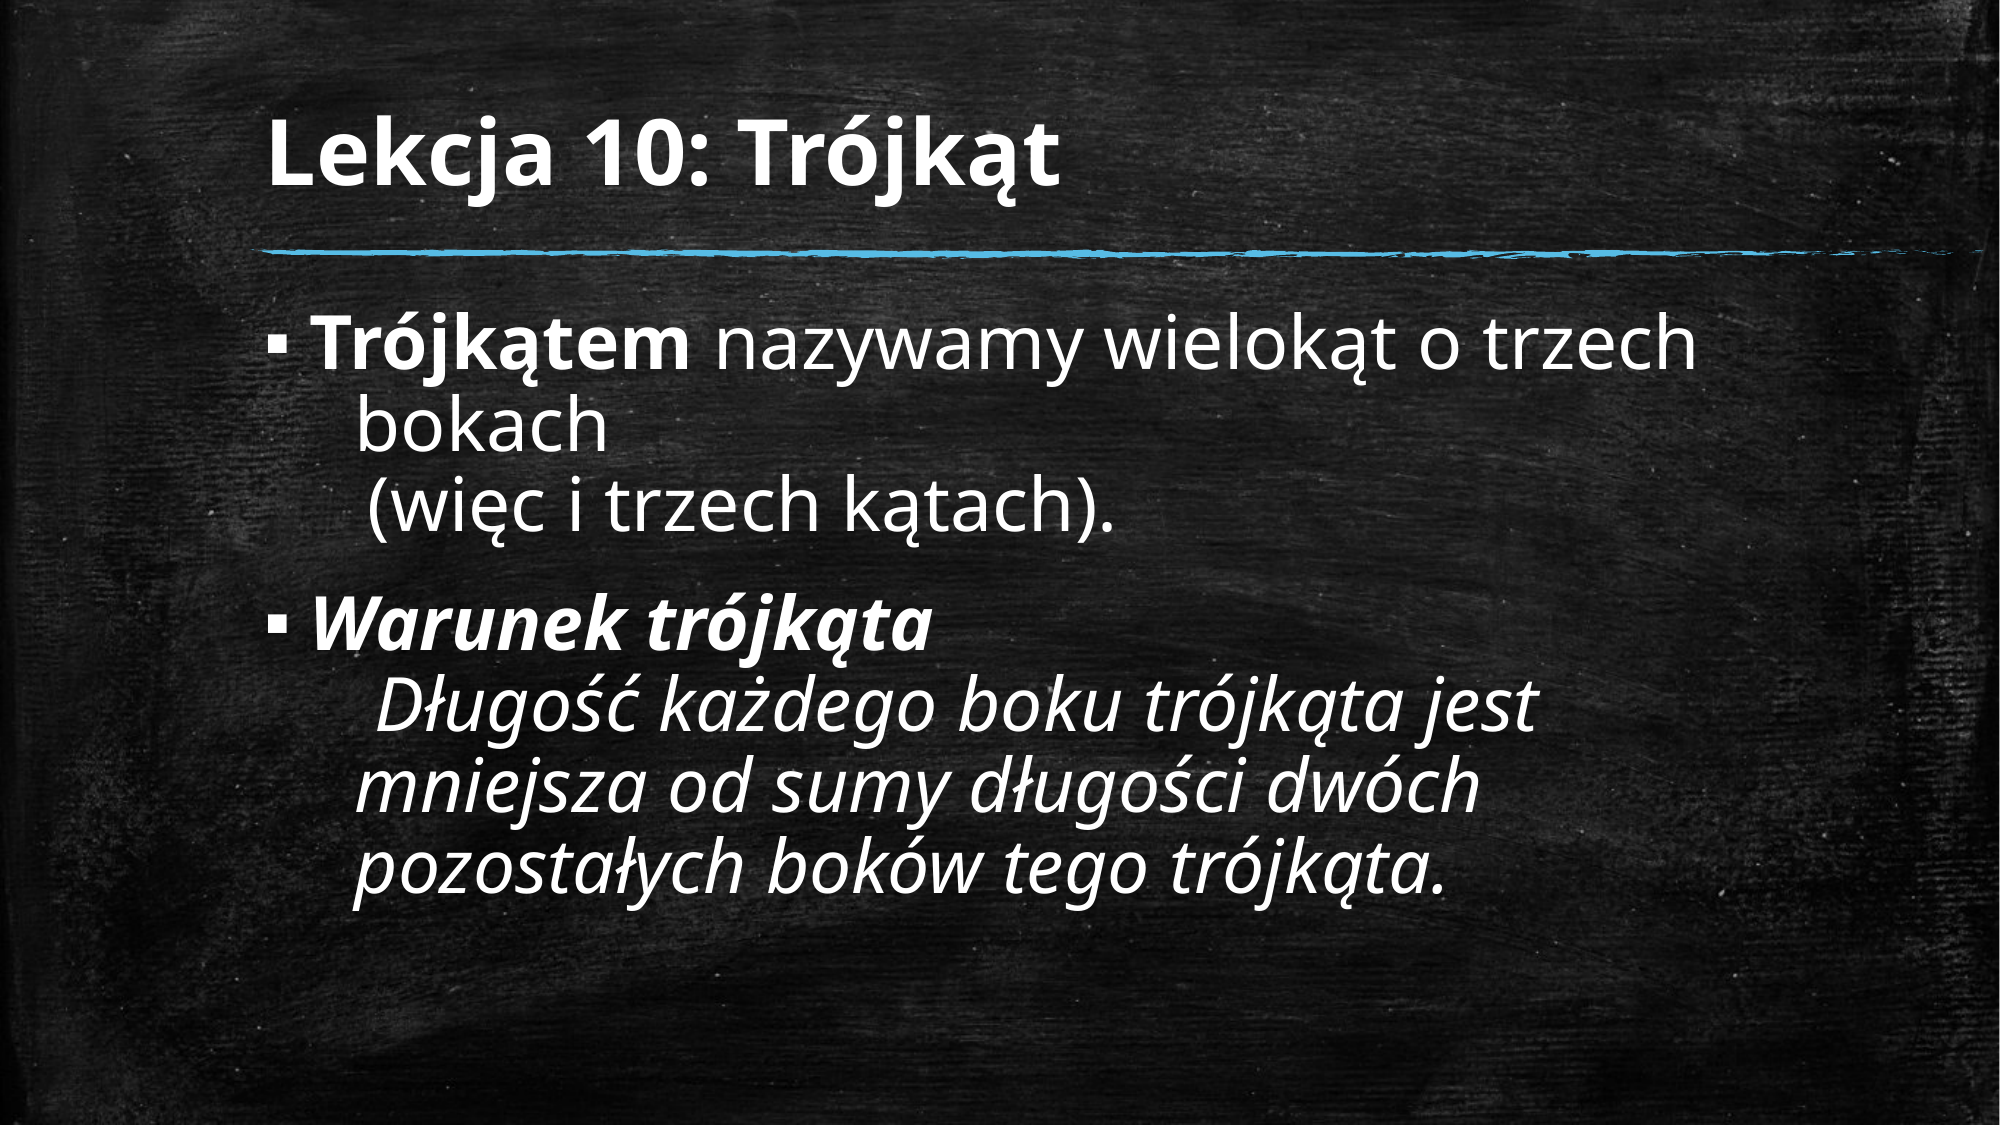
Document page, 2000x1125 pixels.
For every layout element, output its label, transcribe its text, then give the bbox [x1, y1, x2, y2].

title Lekcja 10: Trójkąt [249, 45, 1750, 213]
list Trójkątem nazywamy wielokąt o trzech bokach (więc i trzech kątach). Warunek trójkąta Długość każdego boku trójkąta jest mniejsza od sumy długości dwóch pozostałych boków tego trójkąta. [249, 297, 1750, 998]
